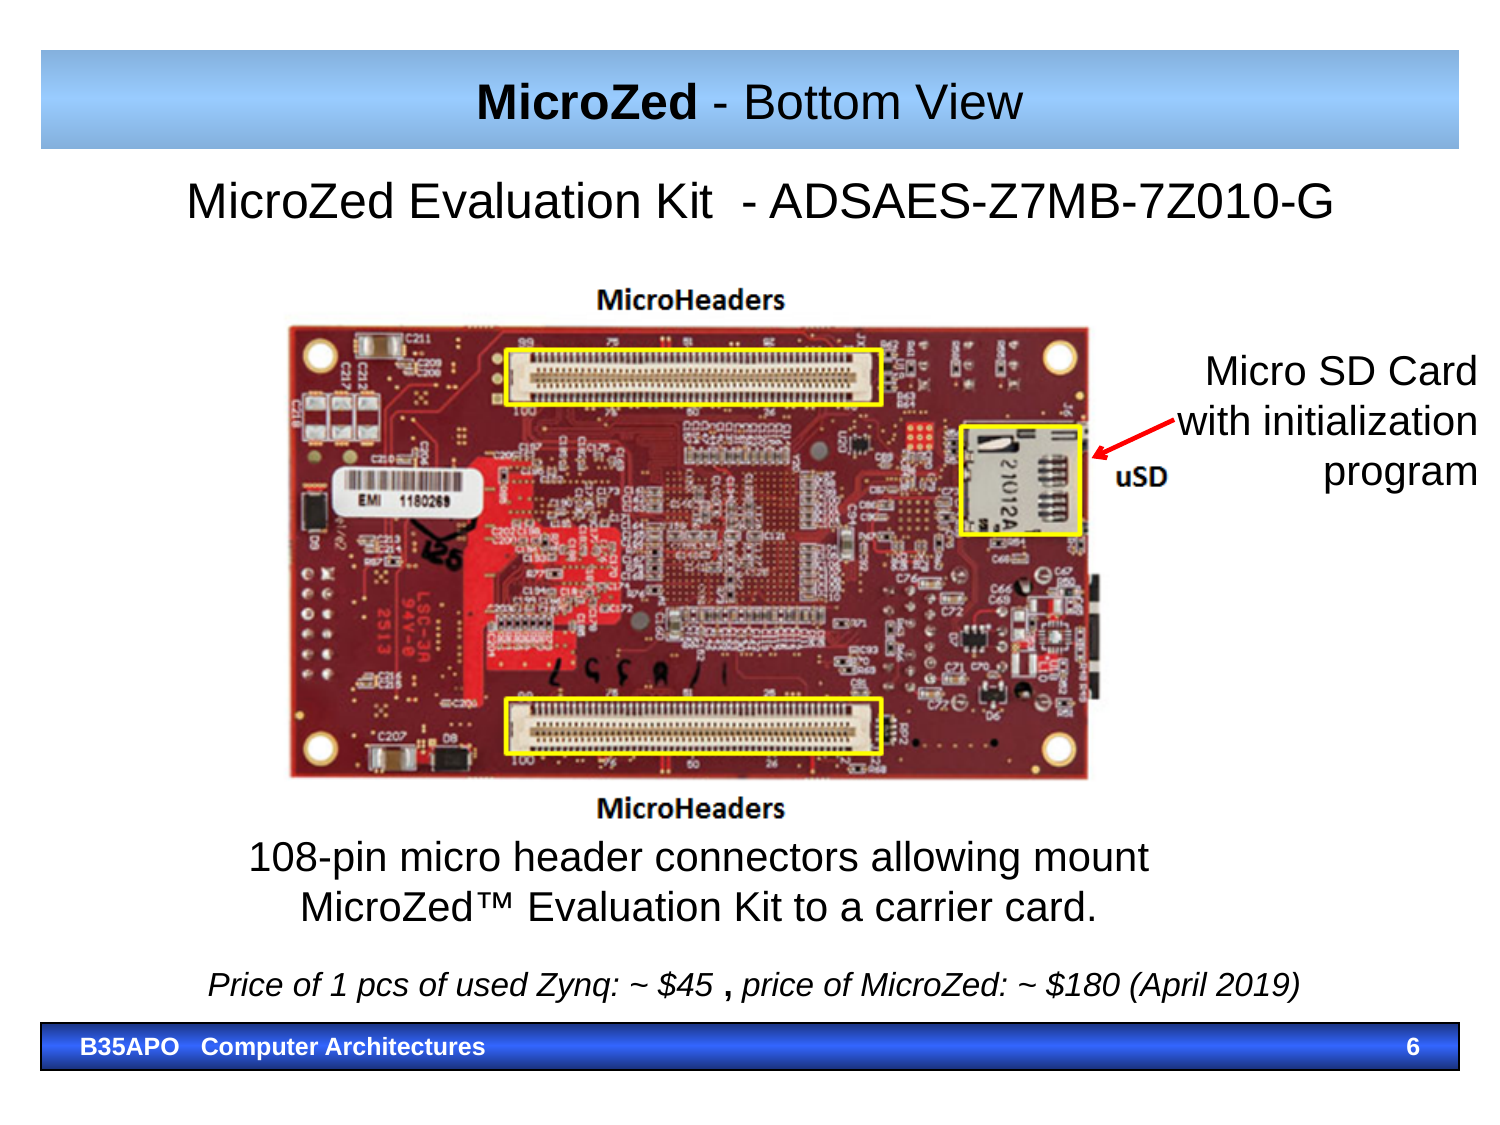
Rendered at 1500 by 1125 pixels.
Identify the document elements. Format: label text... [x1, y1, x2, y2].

footer B35APO Computer Architectures [64, 1023, 1424, 1071]
text_box 108-pin micro header connectors allowing mount MicroZed™ Evaluation Kit to a carrier card. [233, 822, 1165, 938]
title MicroZed - Bottom View [41, 50, 1459, 149]
text_box MicroZed Evaluation Kit - ADSAES-Z7MB-7Z010-G [53, 160, 1471, 236]
text_box [1091, 419, 1175, 459]
slide_number <number> [1340, 1023, 1436, 1069]
text_box Price of 1 pcs of used Zynq: ~ $45 , price of MicroZed: ~ $180 (April 2019) [53, 955, 1457, 1011]
picture [218, 257, 1206, 850]
text_box Micro SD Card with initialization program [1115, 336, 1494, 502]
